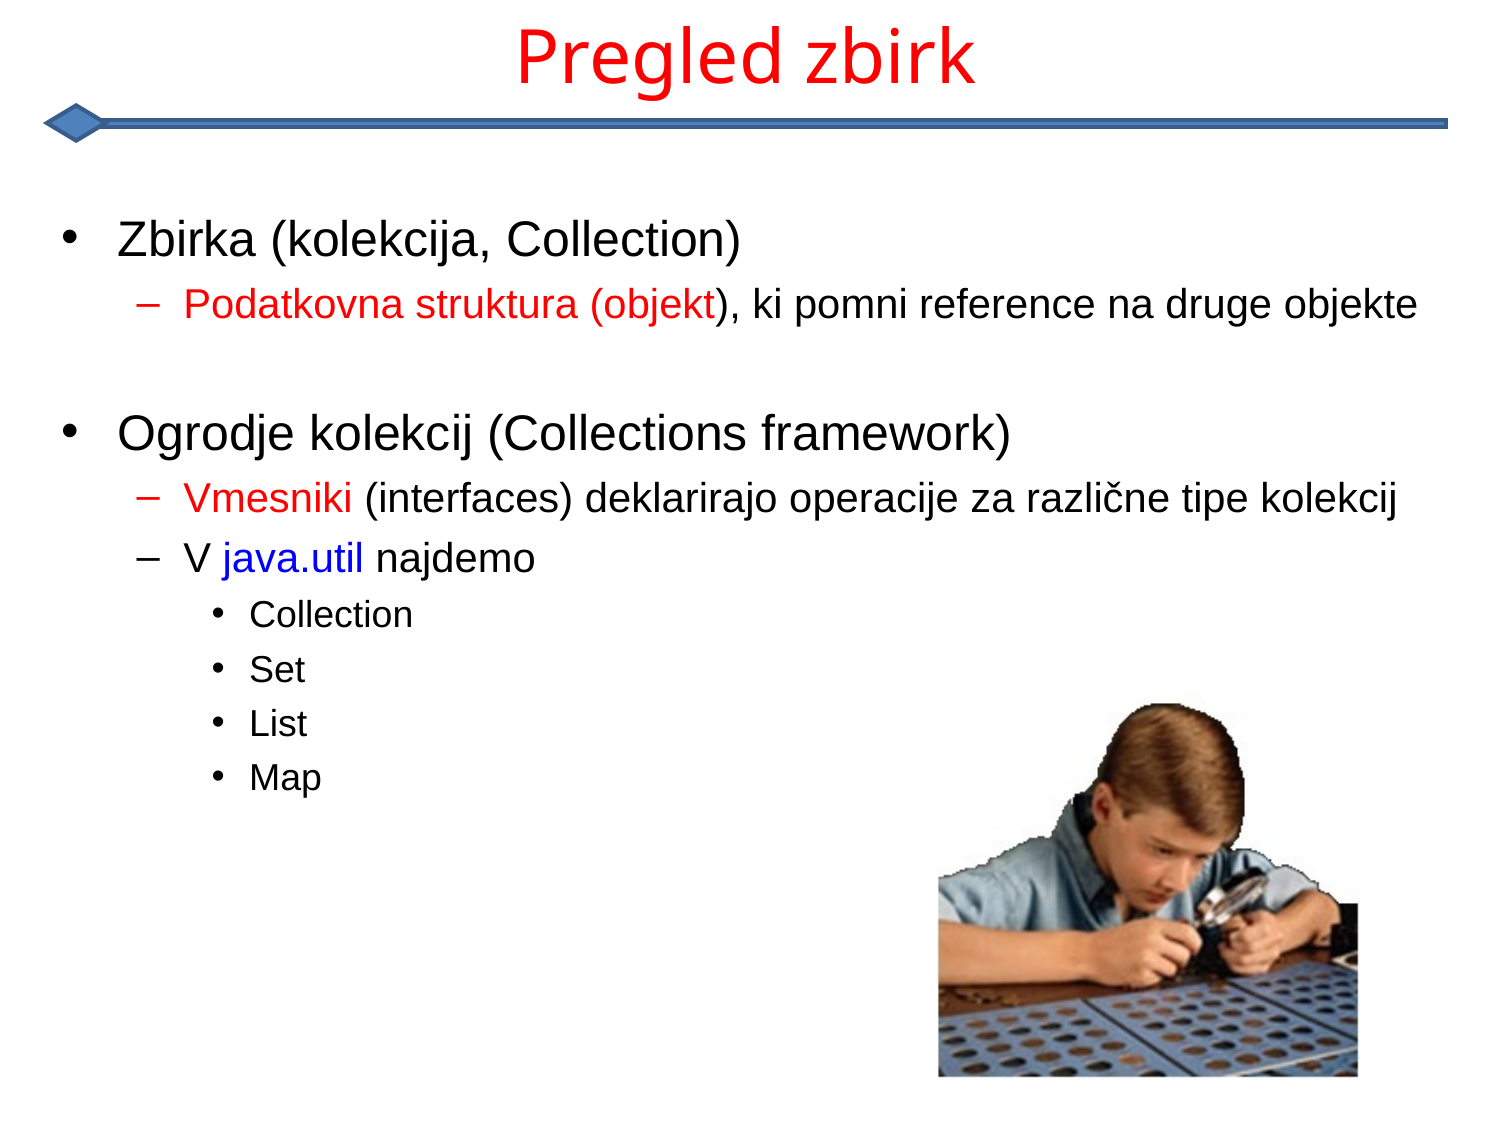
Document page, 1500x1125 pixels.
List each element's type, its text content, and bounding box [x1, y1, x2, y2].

title Pregled zbirk [70, 0, 1421, 108]
text_box Zbirka (kolekcija, Collection) Podatkovna struktura (objekt), ki pomni reference na druge objekte Ogrodje kolekcij (Collections framework) Vmesniki (interfaces) deklarirajo operacije za različne tipe kolekcij V java.util najdemo Collection Set List Map [46, 199, 1465, 942]
picture [937, 942, 1360, 1079]
